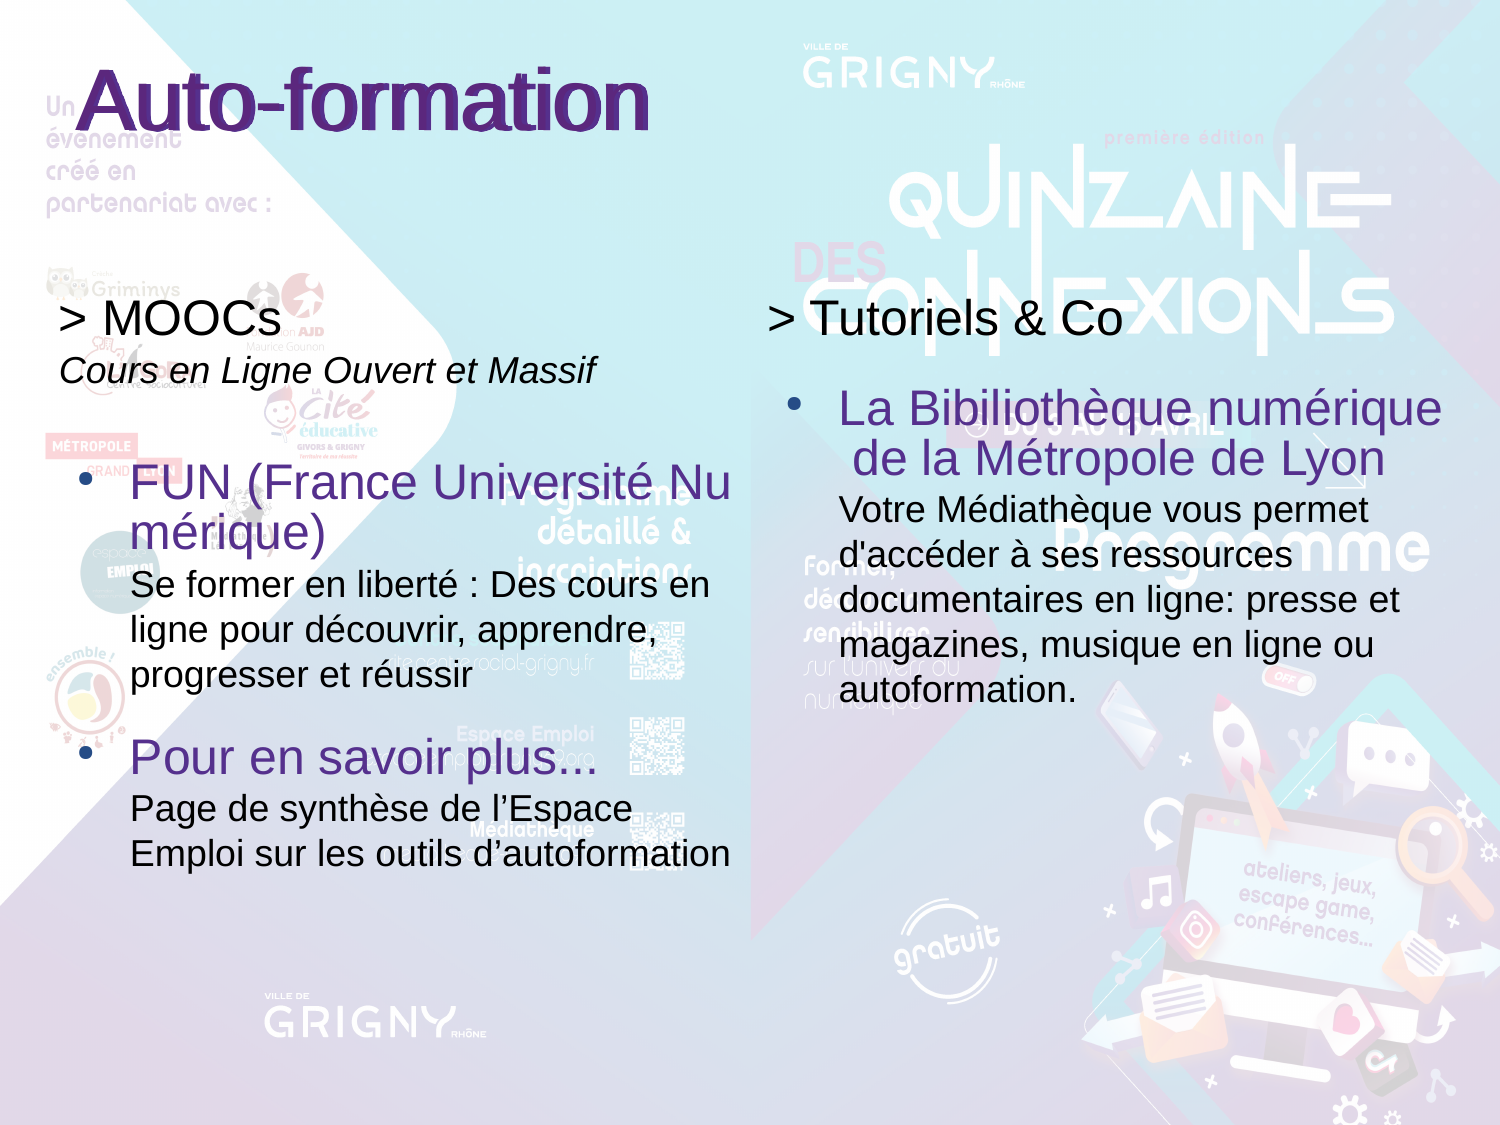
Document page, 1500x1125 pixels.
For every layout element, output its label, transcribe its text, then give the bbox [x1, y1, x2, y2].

list > MOOCs Cours en Ligne Ouvert et Massif FUN (France Université Numérique)Se former en liberté : Des cours en ligne pour découvrir, apprendre, progresser et réussir Pour en savoir plus... Page de synthèse de l’Espace Emploi sur les outils d’autoformation > Tutoriels & Co La Bibiliothèque numérique de la Métropole de LyonVotre Médiathèque vous permet d'accéder à ses ressources documentaires en ligne: presse et magazines, musique en ligne ou autoformation. [59, 285, 1447, 980]
title Auto-formation [75, 29, 1418, 148]
